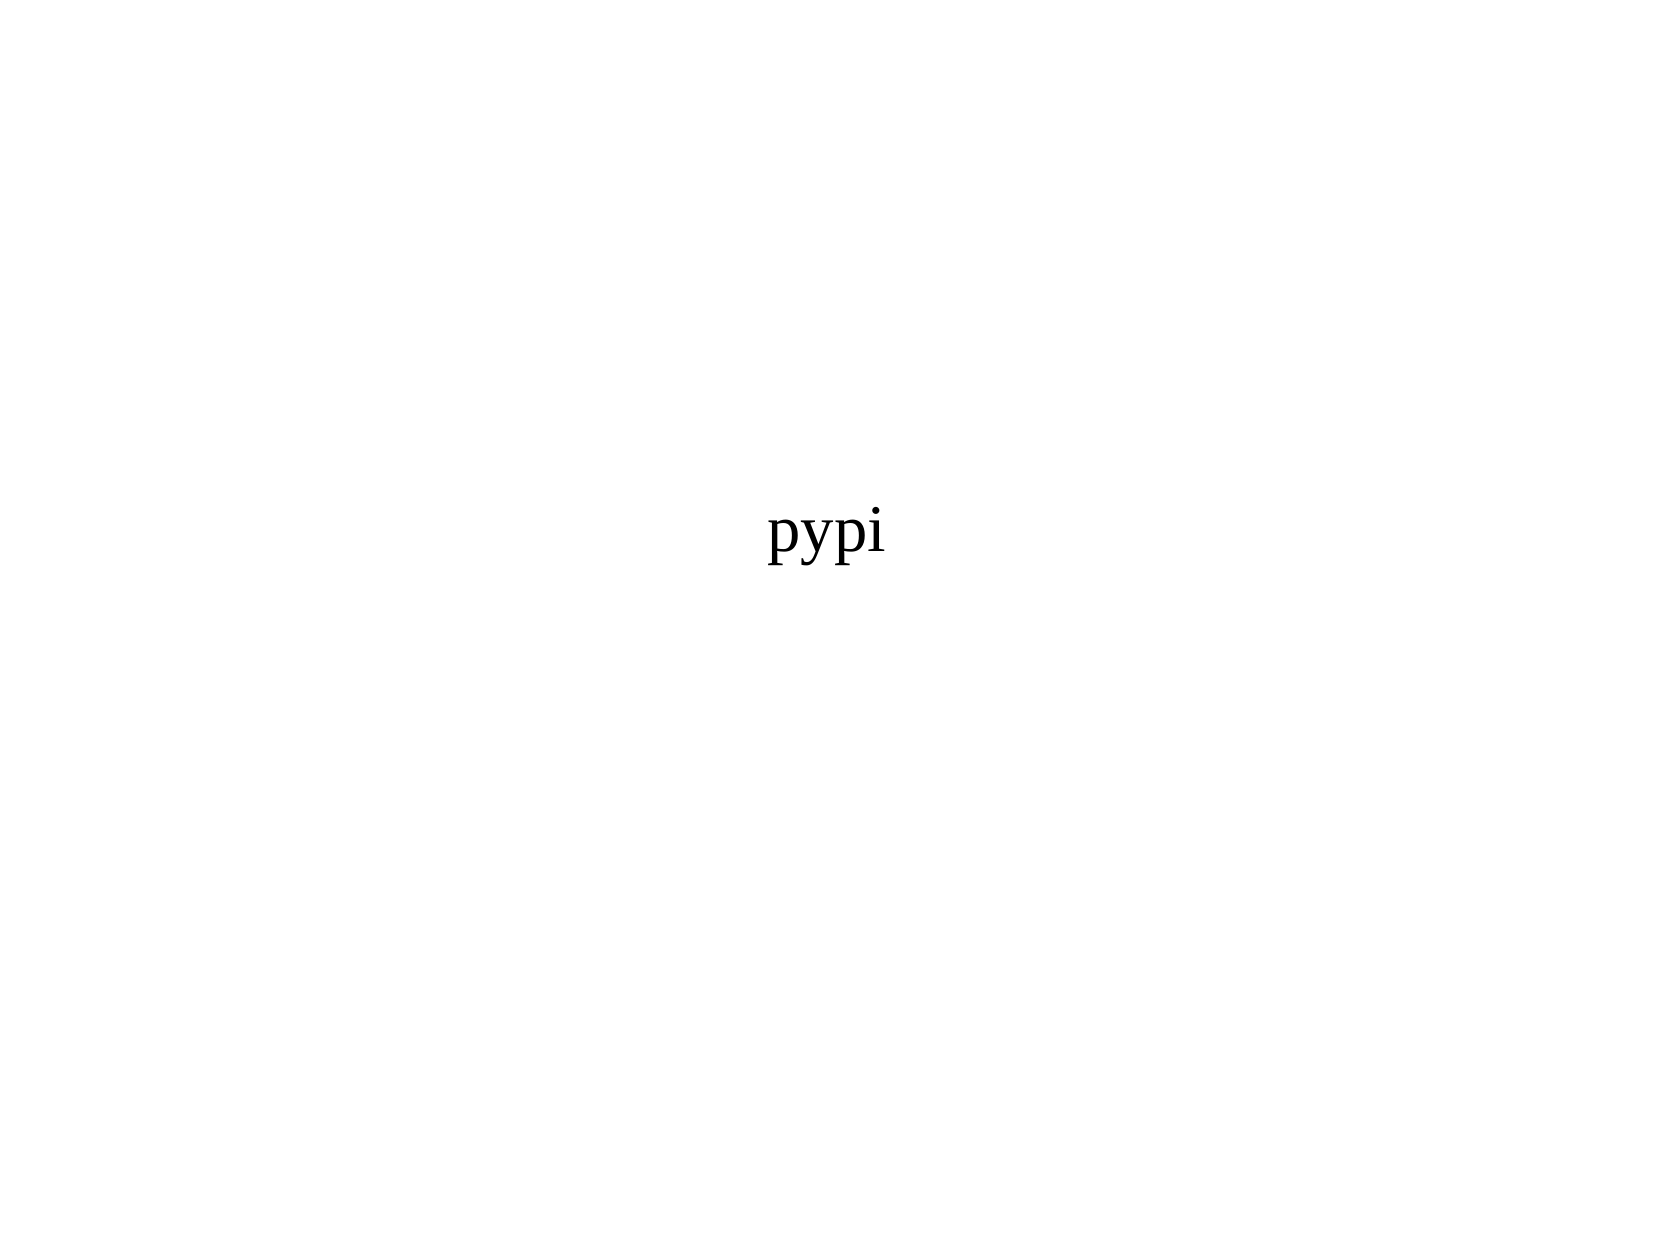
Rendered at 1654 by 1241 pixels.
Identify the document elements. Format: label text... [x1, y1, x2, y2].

subtitle pypi [82, 49, 1571, 1010]
